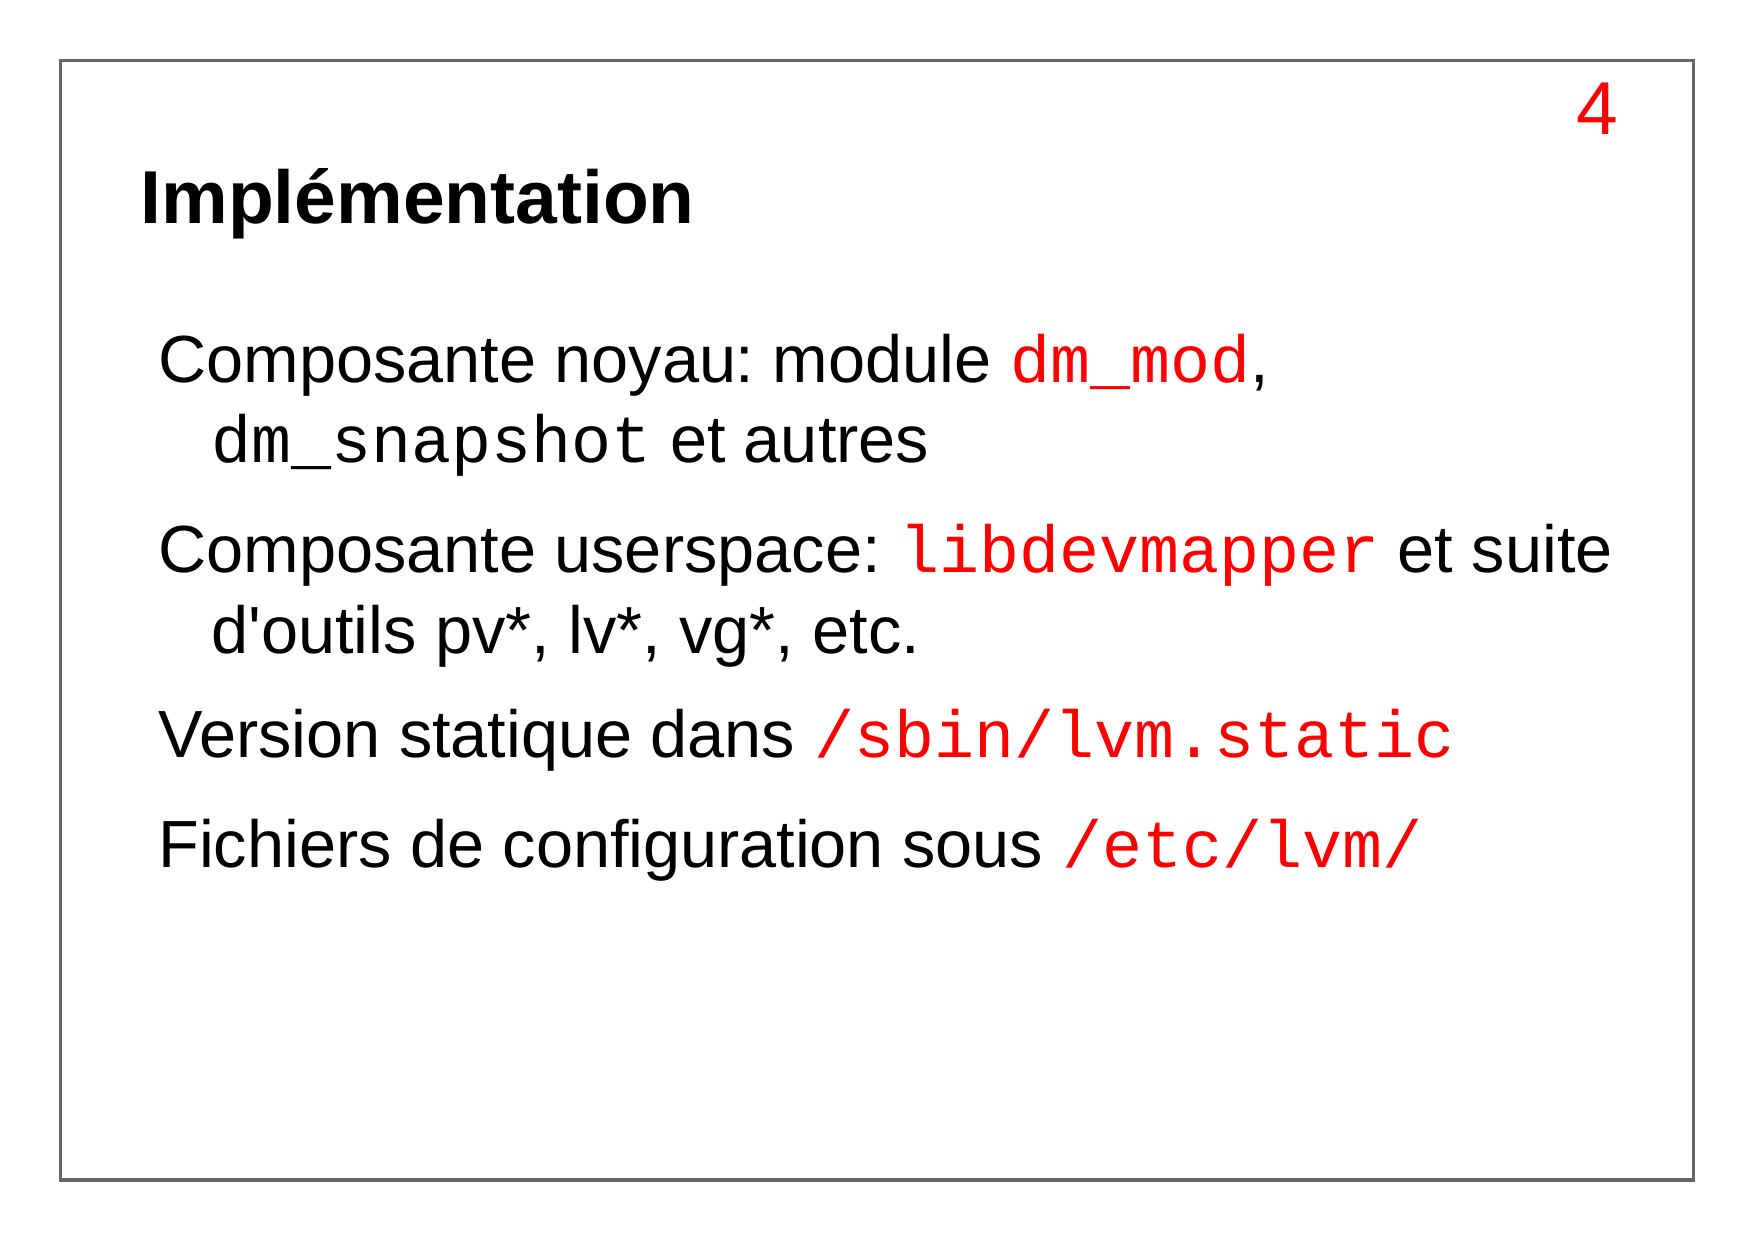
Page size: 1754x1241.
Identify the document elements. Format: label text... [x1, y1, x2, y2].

title Implémentation [140, 103, 1614, 292]
list Composante noyau: module dm_mod, dm_snapshot et autres Composante userspace: libdevmapper et suite d'outils pv*, lv*, vg*, etc. Version statique dans /sbin/lvm.static Fichiers de configuration sous /etc/lvm/ [140, 321, 1614, 1063]
